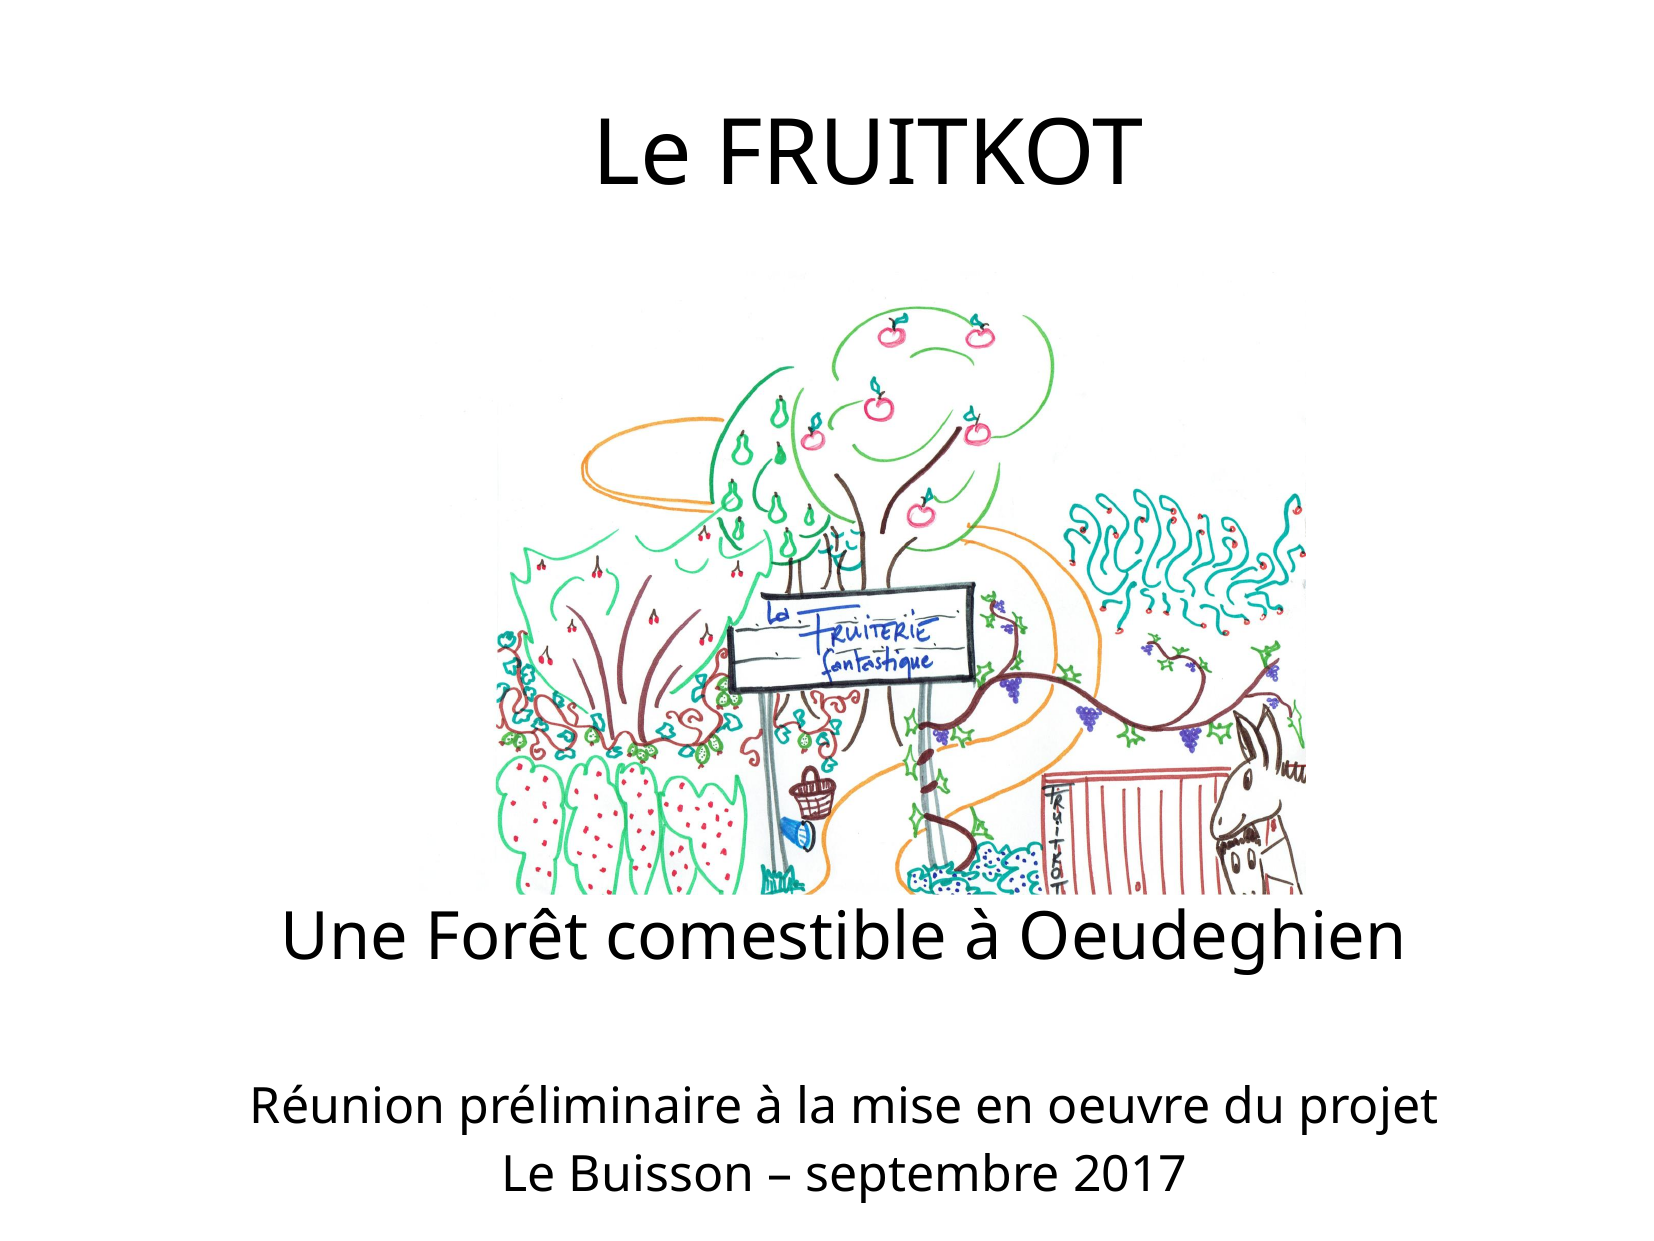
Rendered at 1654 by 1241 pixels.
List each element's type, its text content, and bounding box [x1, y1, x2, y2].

subtitle Une Forêt comestible à Oeudeghien Réunion préliminaire à la mise en oeuvre du projet Le Buisson – septembre 2017 [94, 826, 1595, 1241]
title Le FRUITKOT [519, 49, 1217, 249]
picture [419, 271, 1306, 895]
